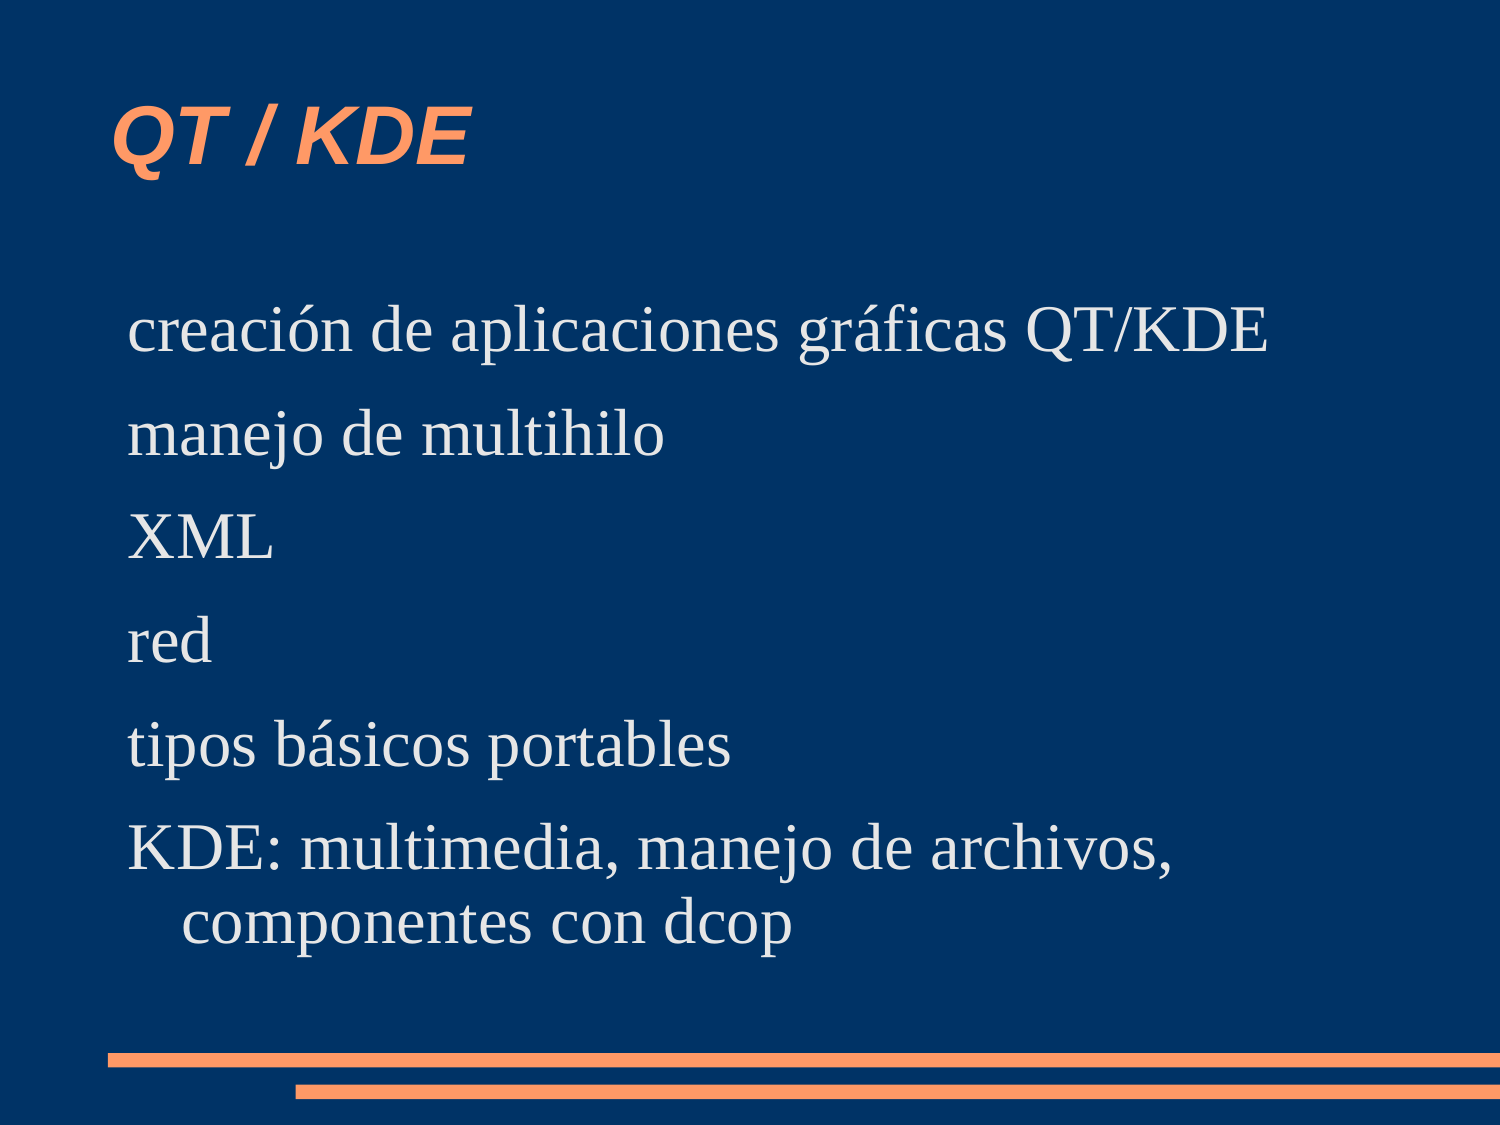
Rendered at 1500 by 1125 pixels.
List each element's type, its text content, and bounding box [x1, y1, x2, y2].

title QT / KDE [110, 41, 1392, 230]
list creación de aplicaciones gráficas QT/KDE manejo de multihilo XML red tipos básicos portables KDE: multimedia, manejo de archivos, componentes con dcop [110, 292, 1416, 1027]
